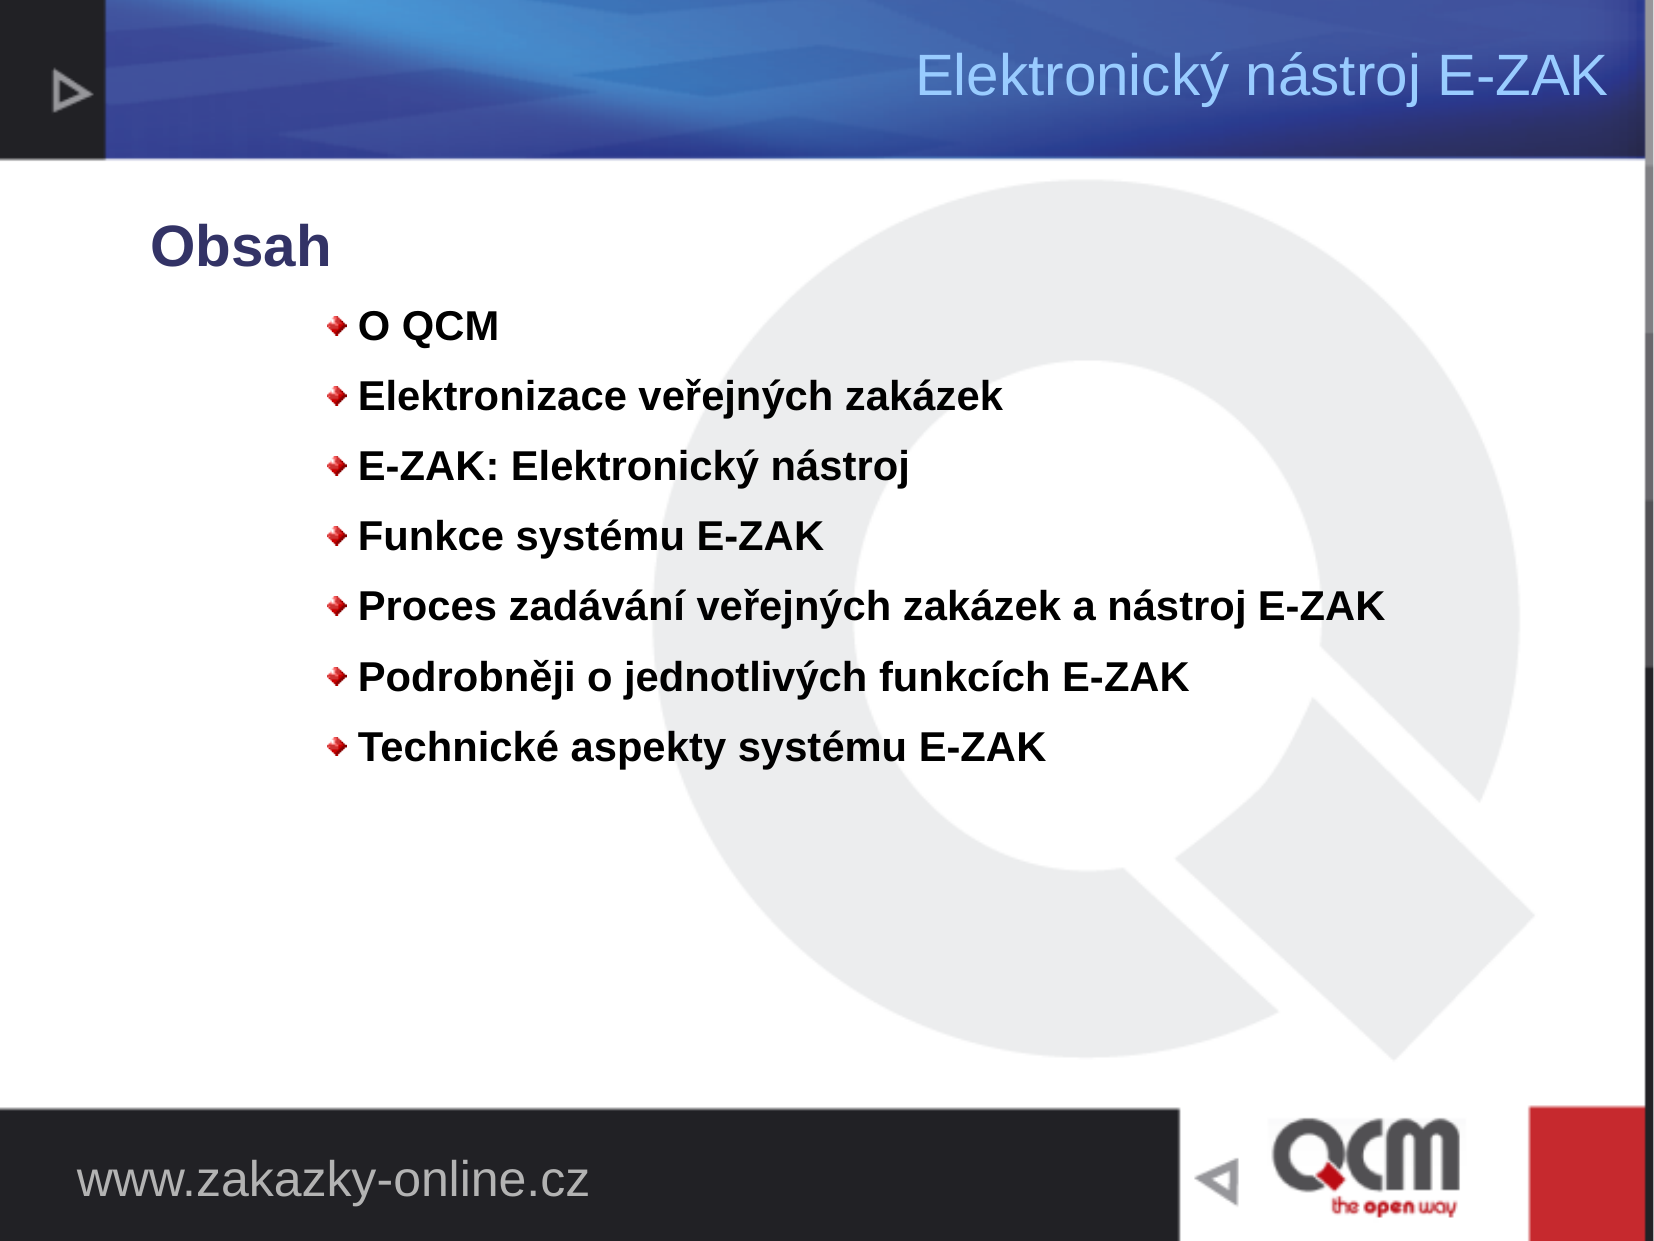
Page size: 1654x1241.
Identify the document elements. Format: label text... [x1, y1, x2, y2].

text_box Obsah O QCM Elektronizace veřejných zakázek E-ZAK: Elektronický nástroj Funkce systému E-ZAK Proces zadávání veřejných zakázek a nástroj E-ZAK Podrobněji o jednotlivých funkcích E-ZAK Technické aspekty systému E-ZAK [135, 206, 1554, 778]
picture [0, 0, 1654, 1241]
